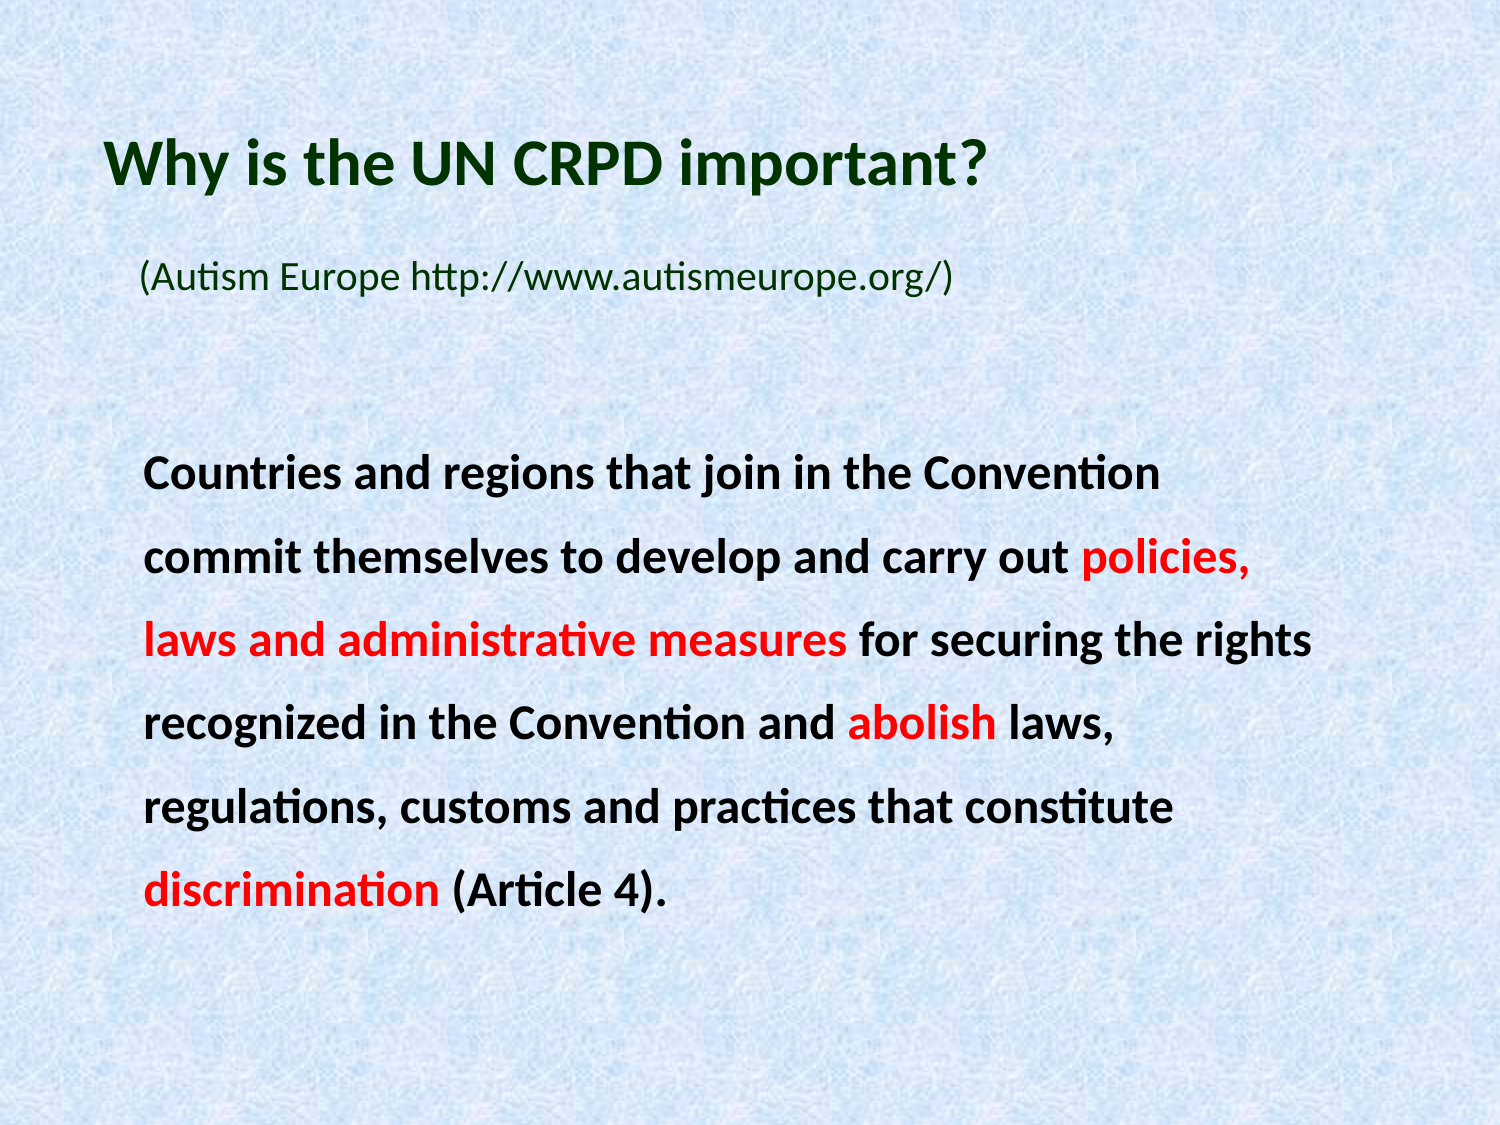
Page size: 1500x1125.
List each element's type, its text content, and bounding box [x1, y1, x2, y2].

text_box Why is the UN CRPD important? (Autism Europe http://www.autismeurope.org/) [88, 66, 1418, 351]
text_box Countries and regions that join in the Convention commit themselves to develop and carry out policies, laws and administrative measures for securing the rights recognized in the Convention and abolish laws, regulations, customs and practices that constitute discrimination (Article 4). [128, 409, 1345, 969]
